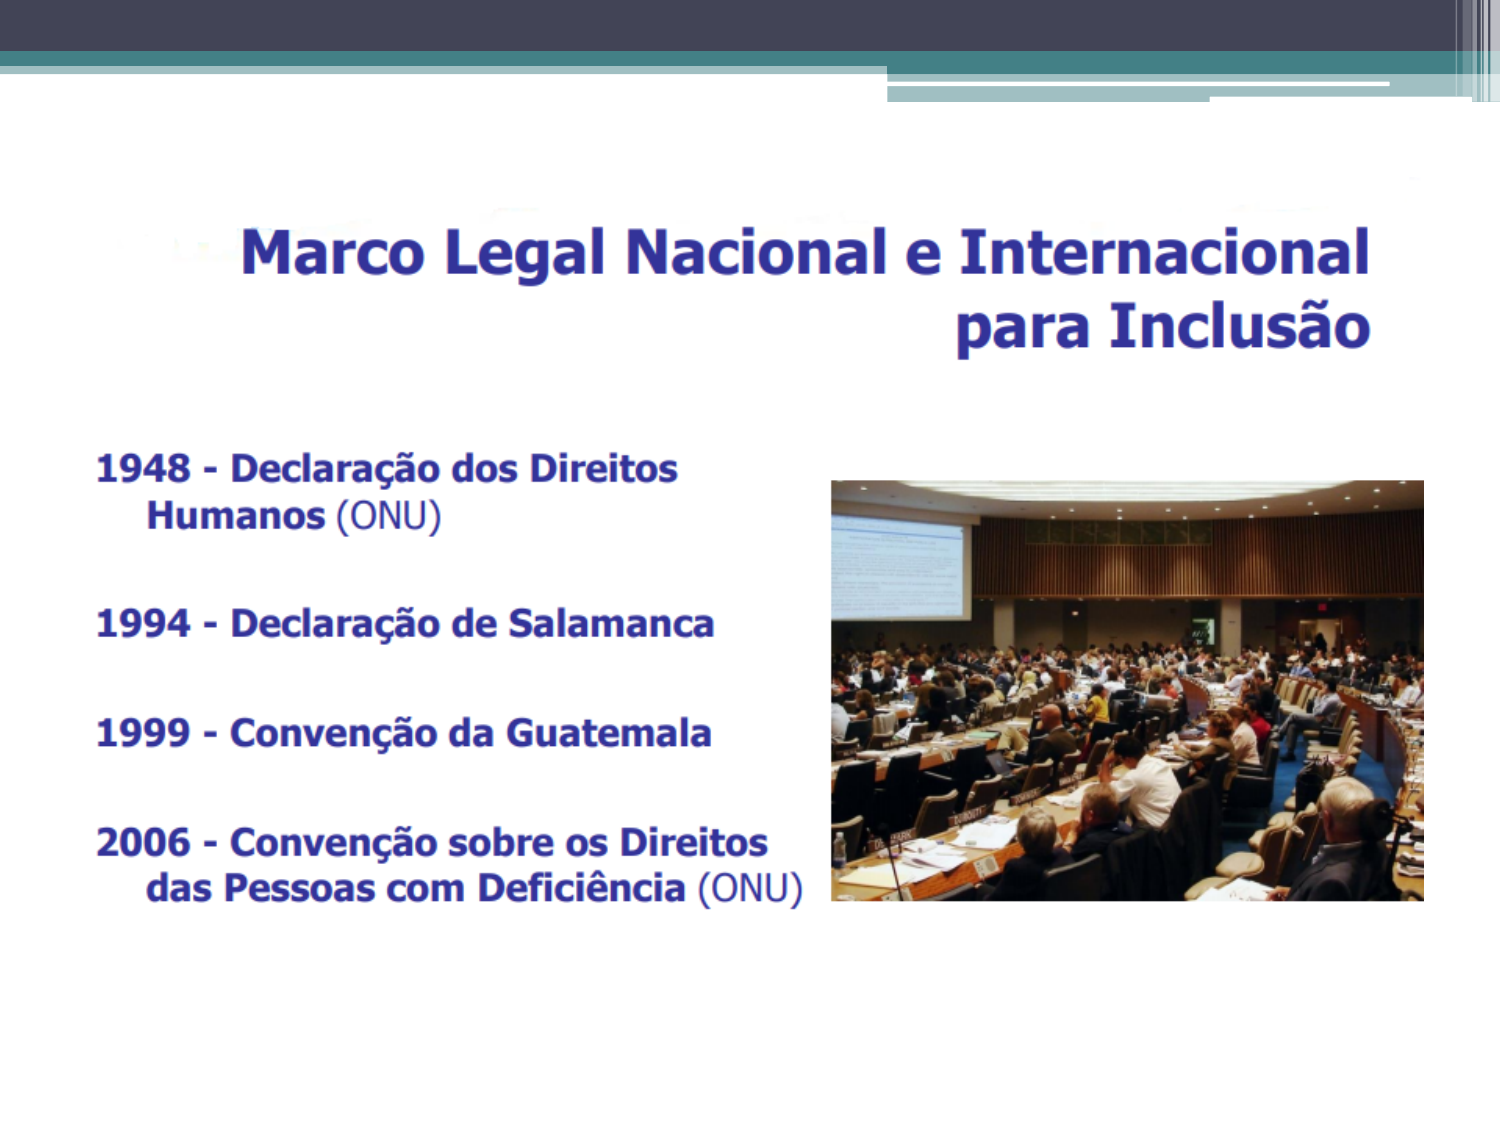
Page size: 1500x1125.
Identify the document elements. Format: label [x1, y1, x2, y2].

picture [81, 177, 1424, 950]
